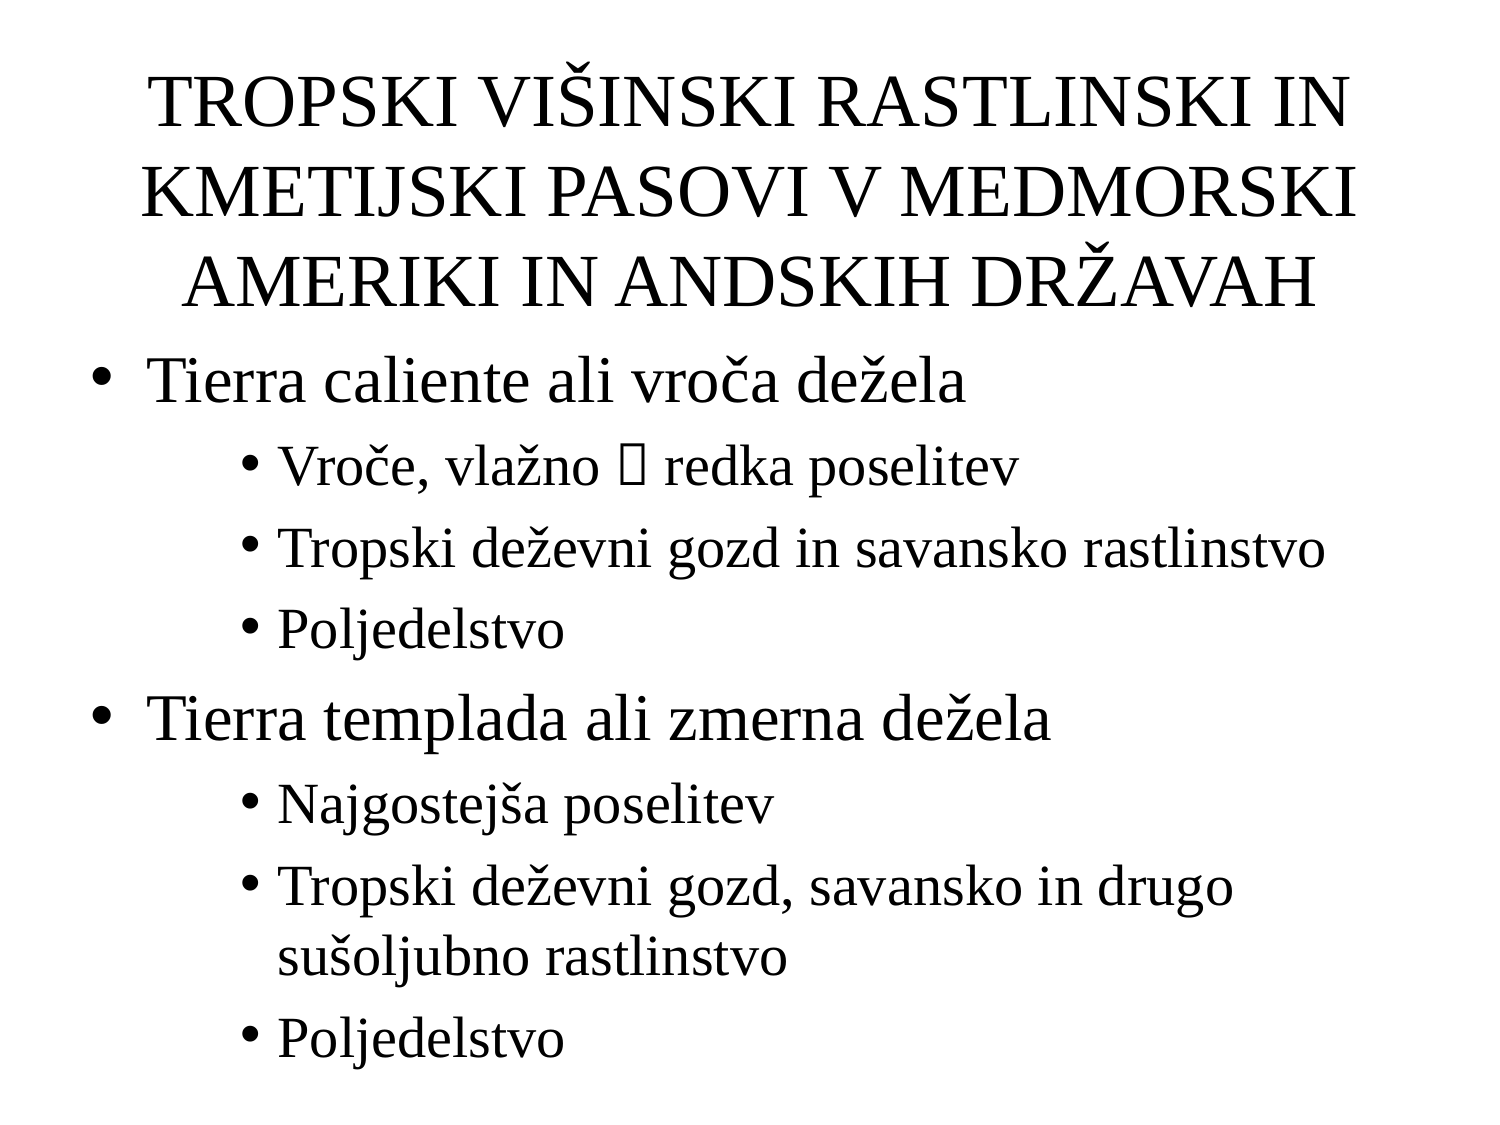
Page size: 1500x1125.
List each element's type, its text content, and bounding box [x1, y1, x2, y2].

list Tierra caliente ali vroča dežela Vroče, vlažno  redka poselitev Tropski deževni gozd in savansko rastlinstvo Poljedelstvo Tierra templada ali zmerna dežela Najgostejša poselitev Tropski deževni gozd, savansko in drugo sušoljubno rastlinstvo Poljedelstvo [75, 328, 1425, 1043]
title TROPSKI VIŠINSKI RASTLINSKI IN KMETIJSKI PASOVI V MEDMORSKI AMERIKI IN ANDSKIH DRŽAVAH [75, 45, 1425, 328]
